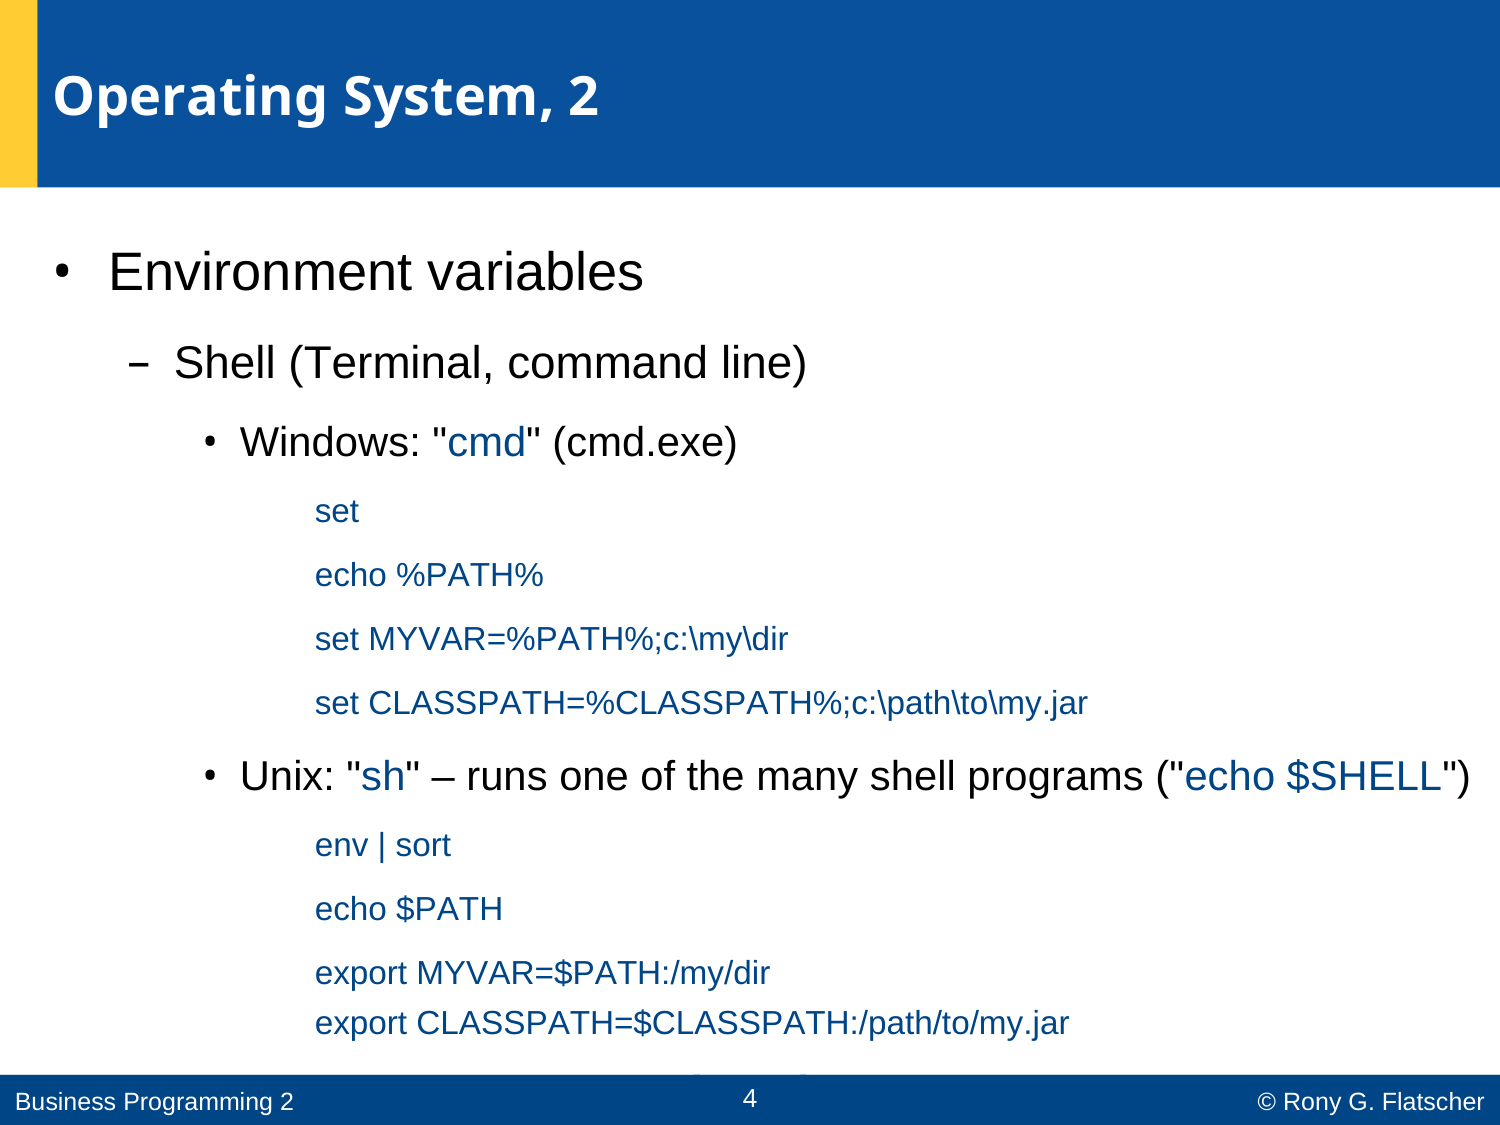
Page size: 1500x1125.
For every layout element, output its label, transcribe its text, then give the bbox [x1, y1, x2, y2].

list Environment variables Shell (Terminal, command line) Windows: "cmd" (cmd.exe) set echo %PATH% set MYVAR=%PATH%;c:\my\dir set CLASSPATH=%CLASSPATH%;c:\path\to\my.jar Unix: "sh" – runs one of the many shell programs ("echo $SHELL") env | sort echo $PATH export MYVAR=$PATH:/my/dir export CLASSPATH=$CLASSPATH:/path/to/my.jar [37, 212, 1500, 1051]
title Operating System, 2 [37, 0, 1500, 188]
